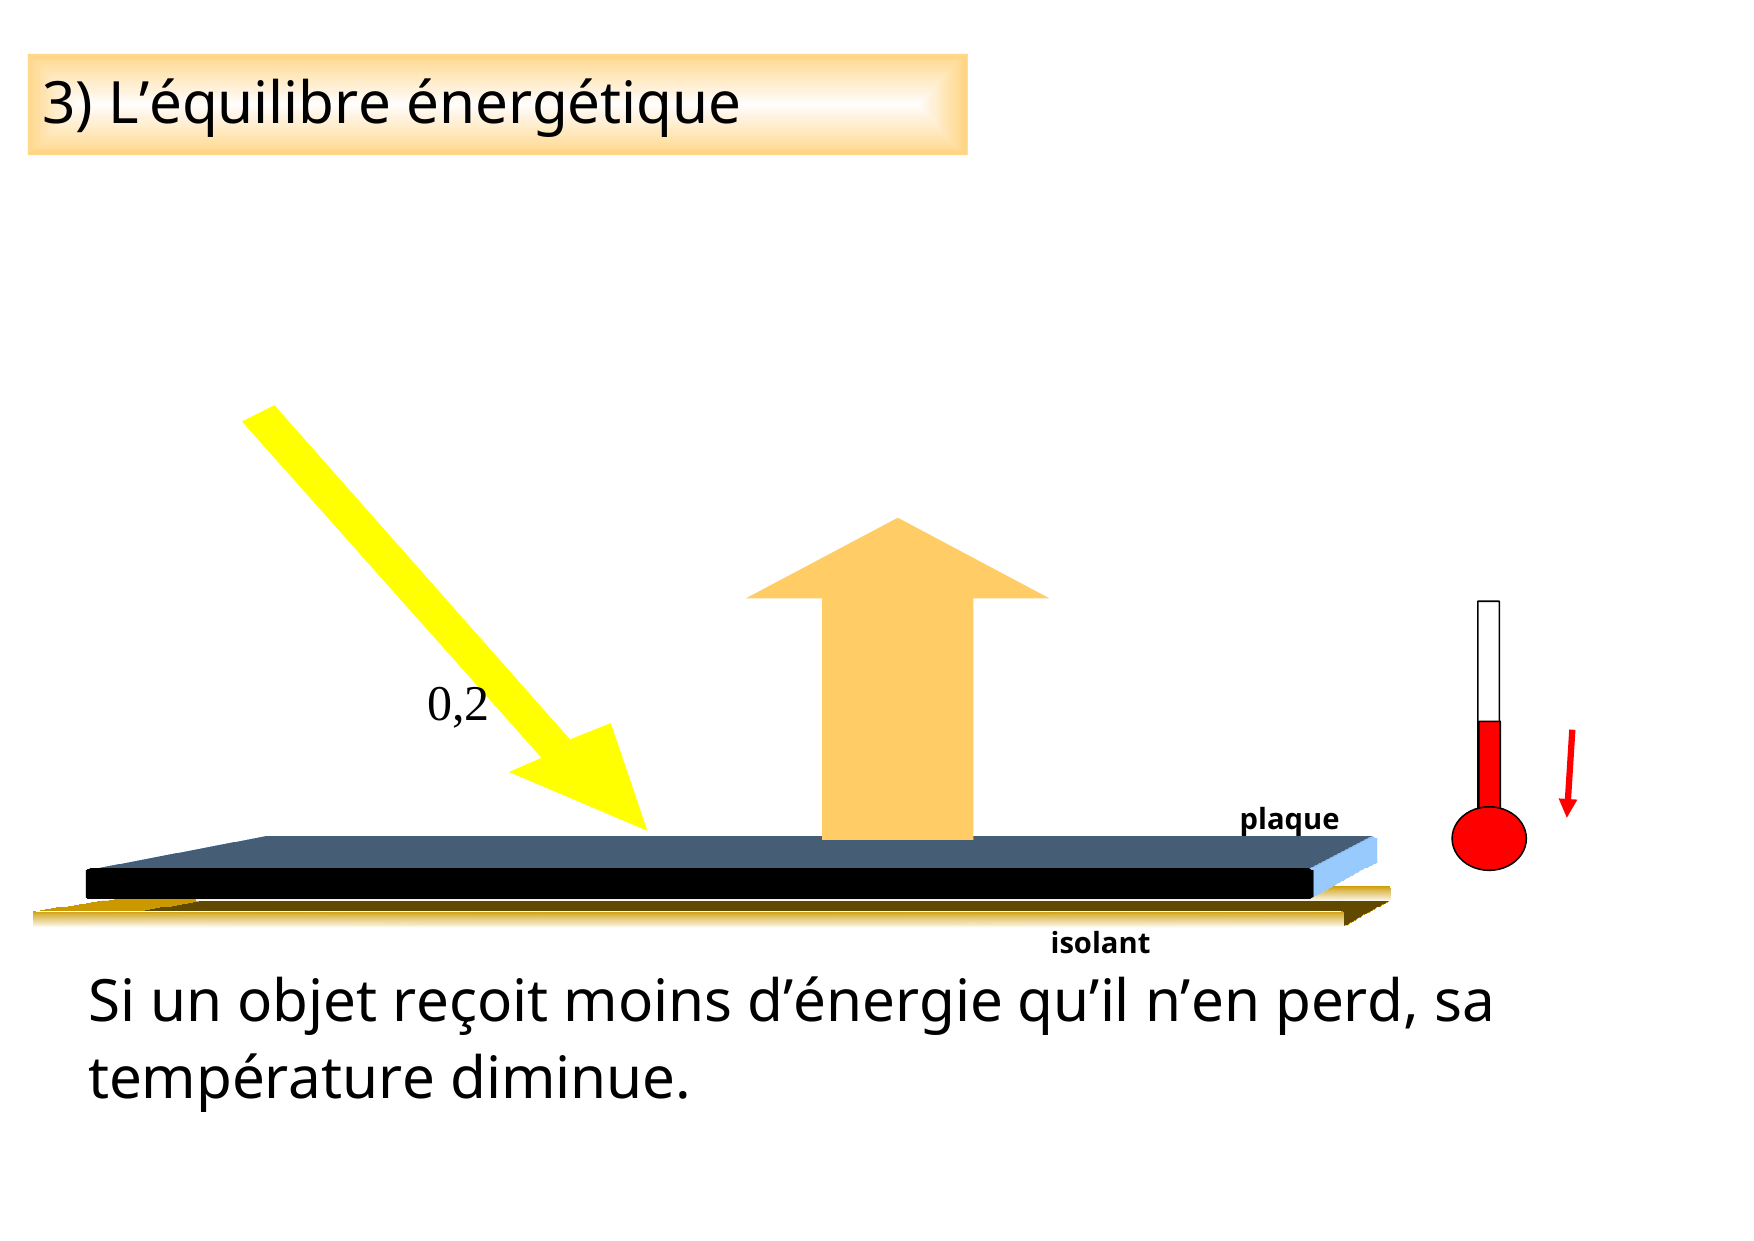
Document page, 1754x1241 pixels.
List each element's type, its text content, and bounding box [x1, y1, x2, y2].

picture [21, 826, 1406, 939]
text_box plaque [1224, 791, 1477, 866]
text_box Si un objet reçoit moins d’énergie qu’il n’en perd, sa température diminue. [73, 952, 1611, 1201]
text_box [480, 680, 648, 831]
text_box isolant [1035, 915, 1288, 990]
text_box [745, 517, 1050, 840]
text_box [27, 53, 968, 156]
text_box 0,2 [427, 616, 518, 687]
text_box [241, 405, 461, 630]
text_box [1470, 601, 1527, 871]
text_box 3) L’équilibre énergétique [27, 53, 967, 155]
